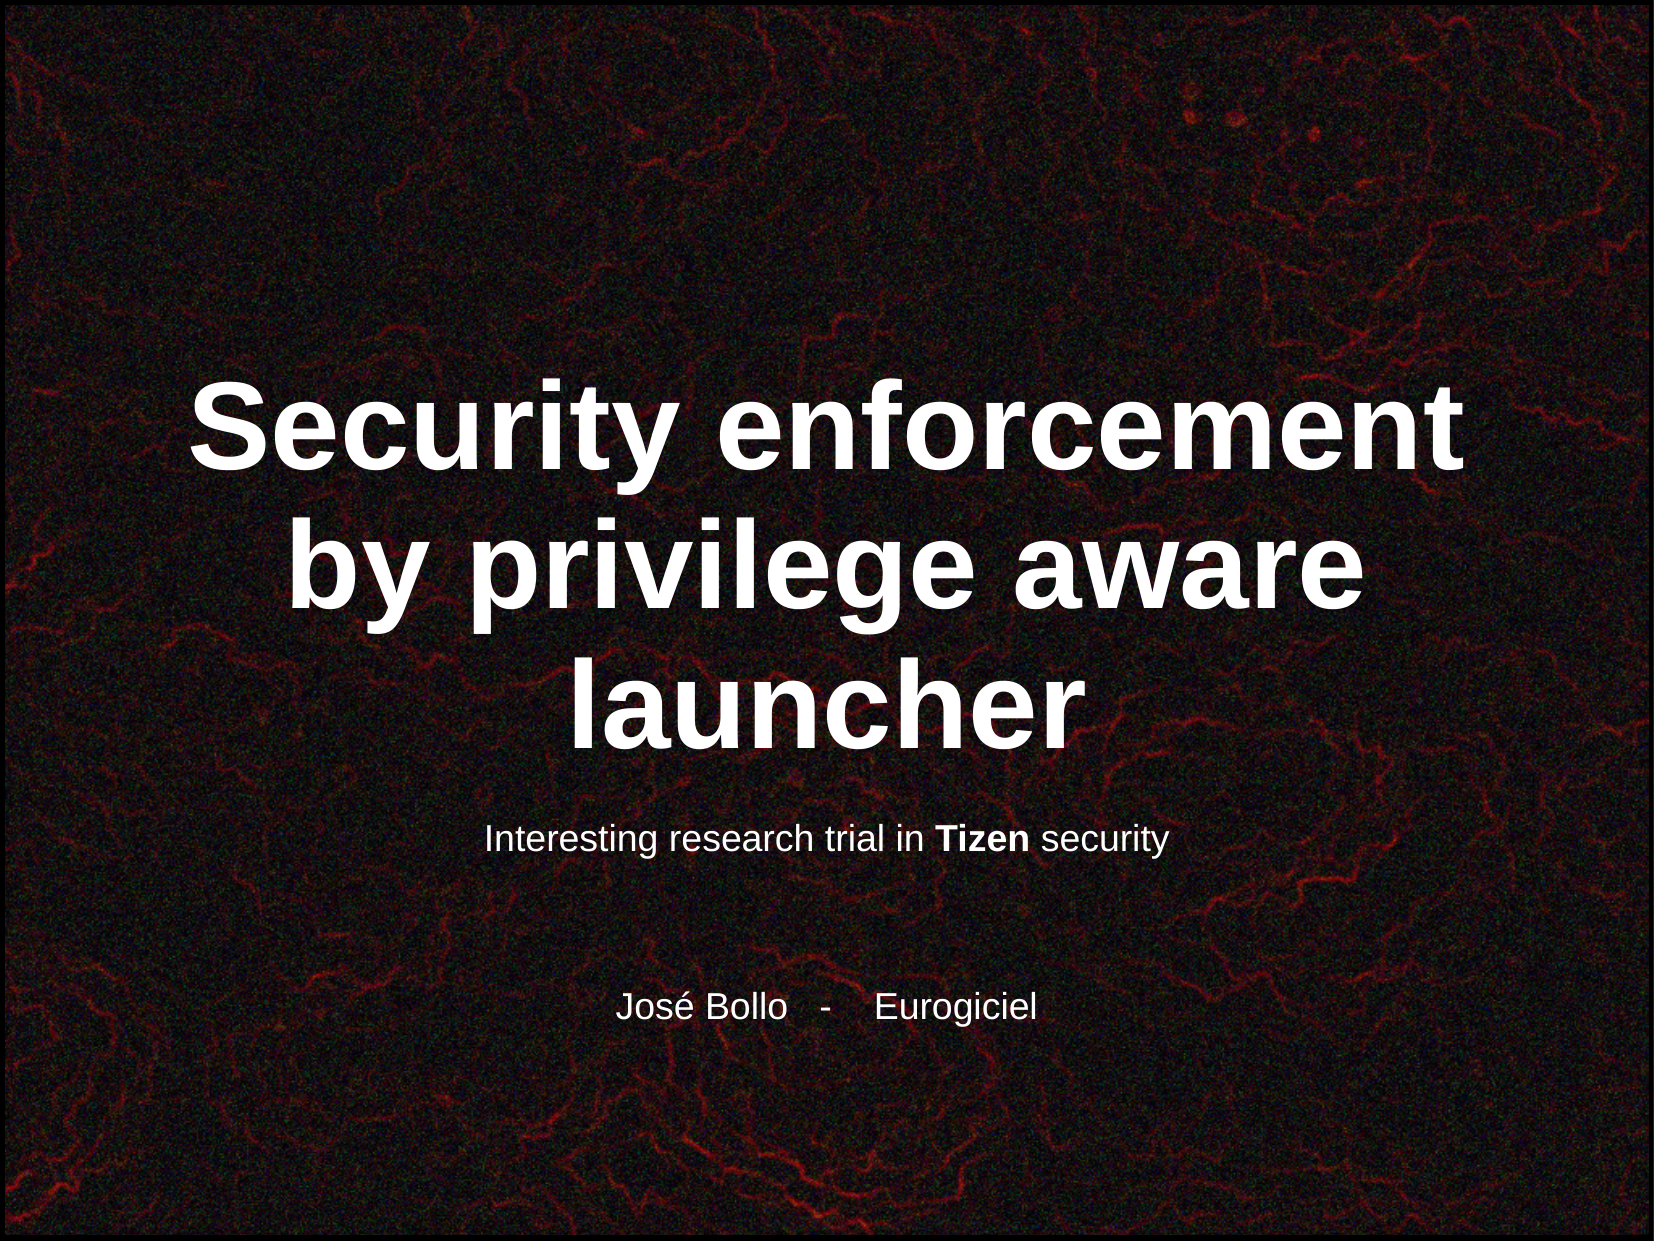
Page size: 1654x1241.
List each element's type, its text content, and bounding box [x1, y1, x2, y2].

picture [5, 5, 1649, 1235]
text_box Security enforcement by privilege aware launcher Interesting research trial in Tizen security José Bollo - Eurogiciel [82, 348, 1571, 1035]
